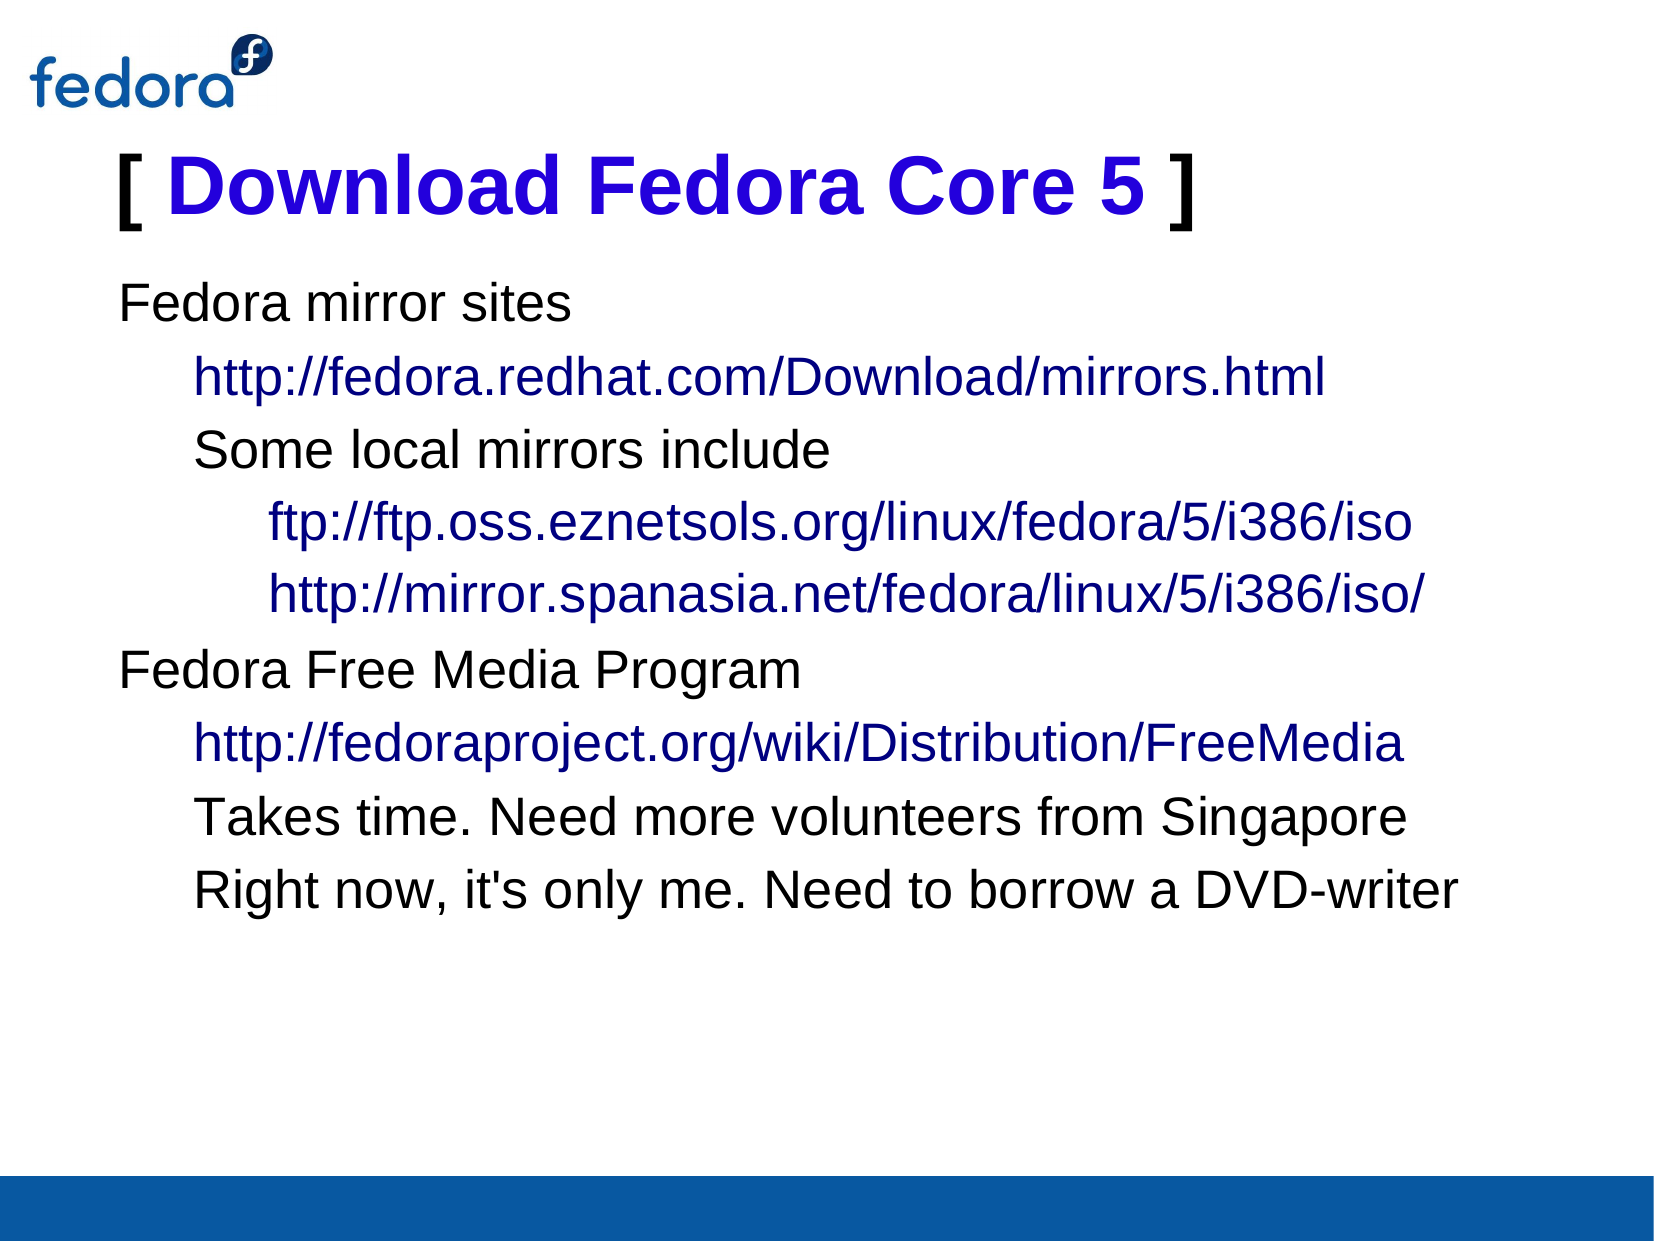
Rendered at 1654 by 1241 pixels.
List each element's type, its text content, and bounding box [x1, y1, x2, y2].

title [ Download Fedora Core 5 ] [115, 130, 1521, 241]
picture [0, 1176, 1654, 1241]
picture [22, 27, 277, 115]
list Fedora mirror sites http://fedora.redhat.com/Download/mirrors.html Some local mirrors include ftp://ftp.oss.eznetsols.org/linux/fedora/5/i386/iso http://mirror.spanasia.net/fedora/linux/5/i386/iso/ Fedora Free Media Program http://fedoraproject.org/wiki/Distribution/FreeMedia Takes time. Need more volunteers from Singapore Right now, it's only me. Need to borrow a DVD-writer [118, 272, 1599, 1141]
